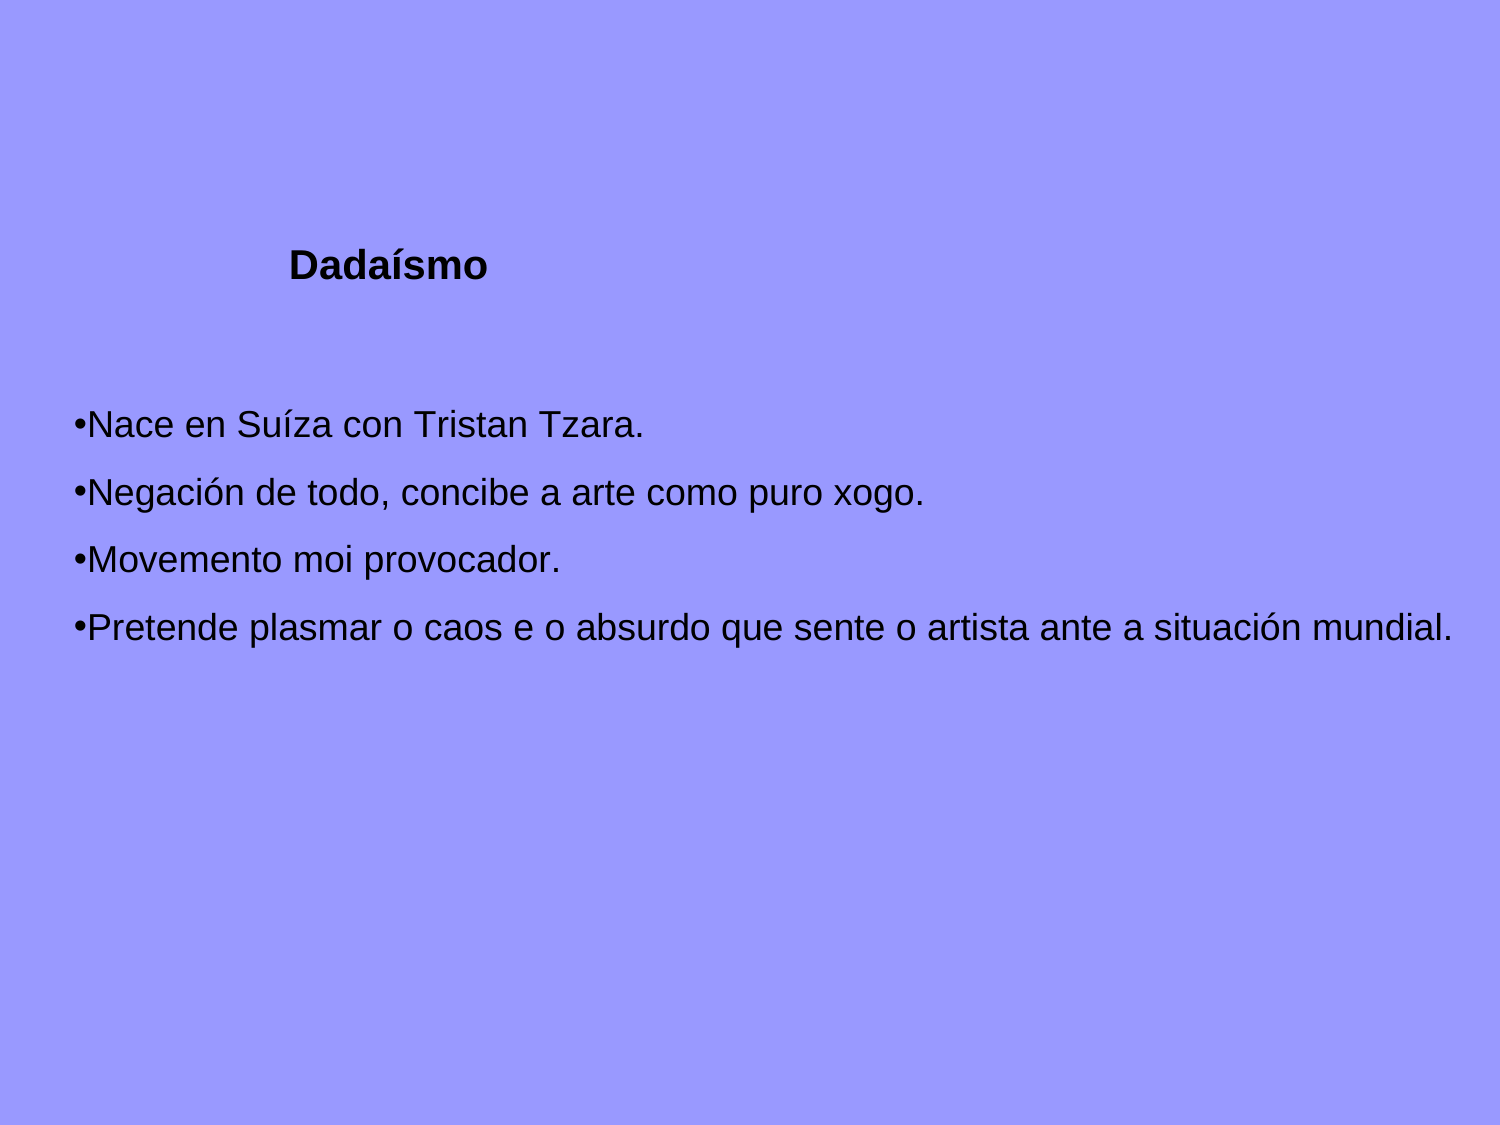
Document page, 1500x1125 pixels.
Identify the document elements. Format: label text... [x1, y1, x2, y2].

text_box Nace en Suíza con Tristan Tzara. Negación de todo, concibe a arte como puro xogo. Movemento moi provocador. Pretende plasmar o caos e o absurdo que sente o artista ante a situación mundial. [59, 370, 1500, 746]
text_box Dadaísmo [274, 230, 504, 297]
